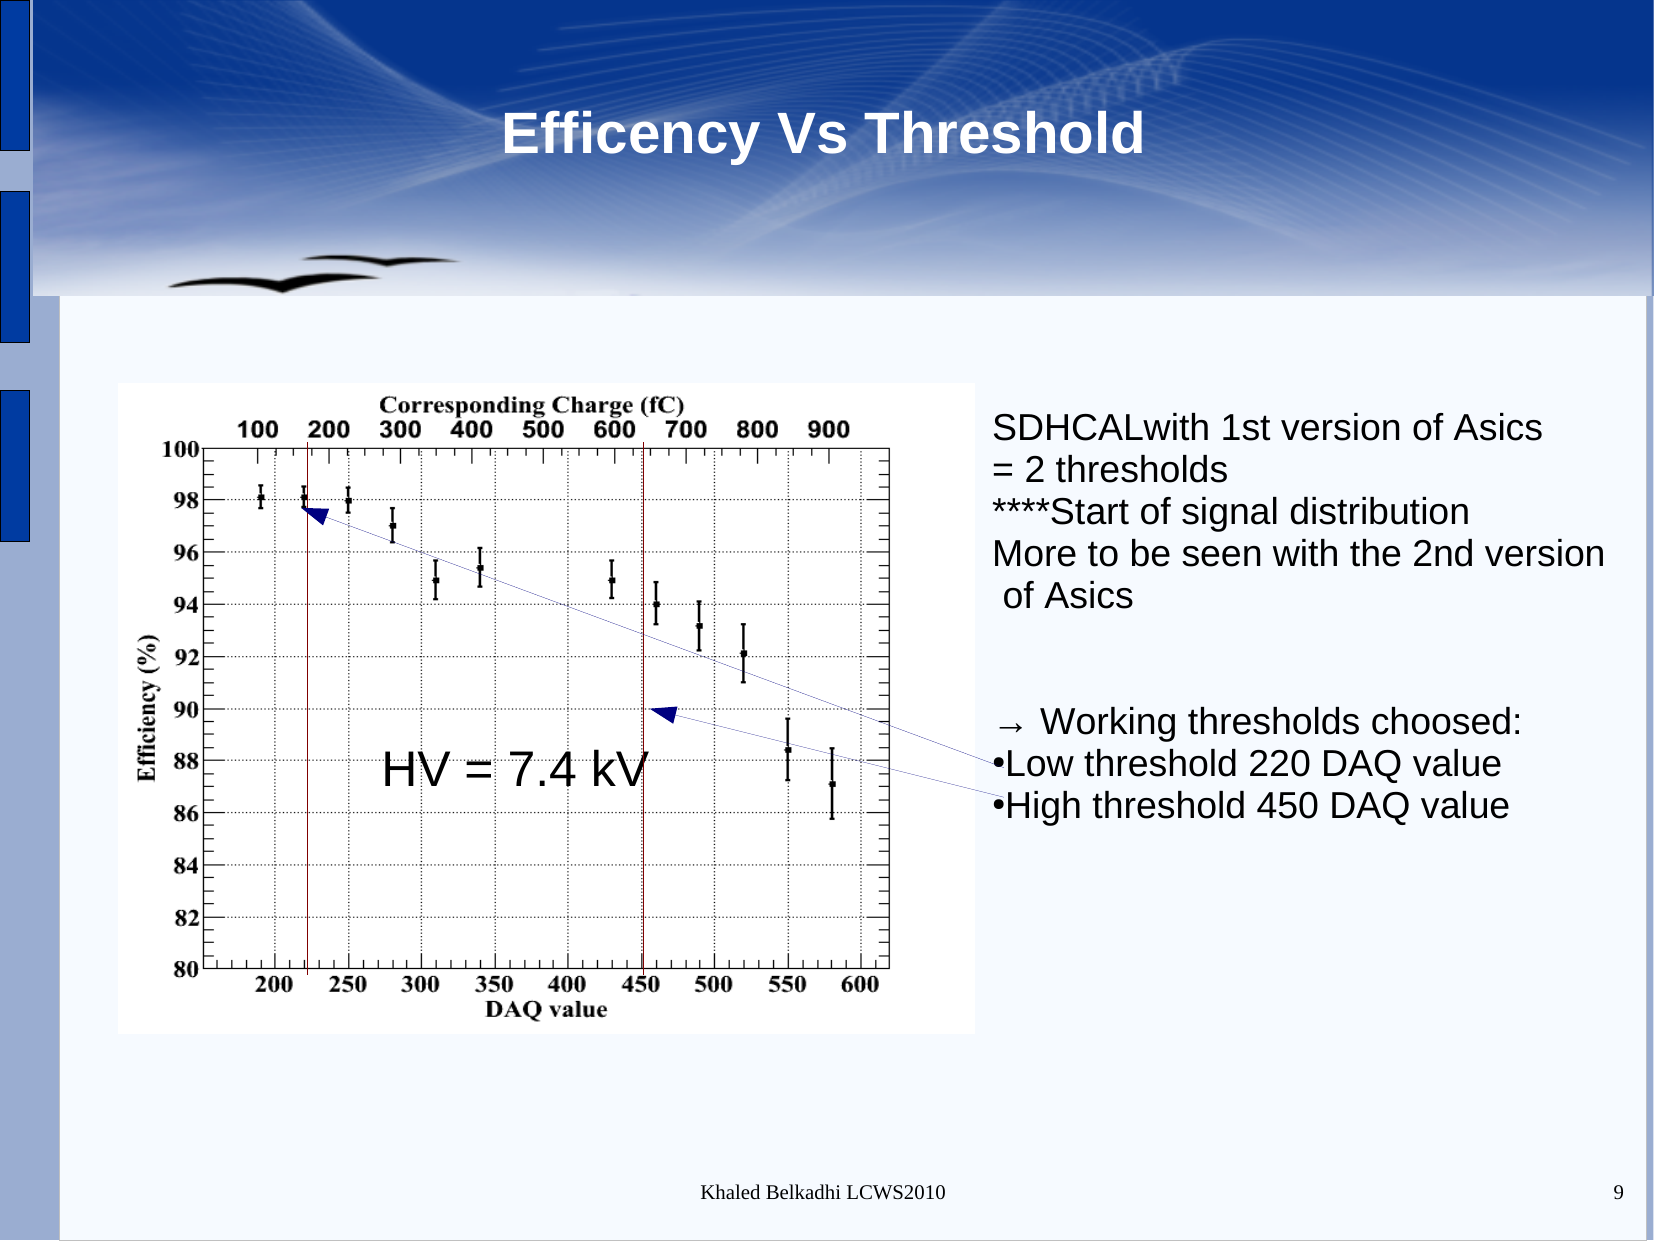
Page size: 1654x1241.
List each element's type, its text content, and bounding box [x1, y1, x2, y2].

text_box HV = 7.4 kV [381, 741, 643, 798]
title Efficency Vs Threshold [118, 29, 1531, 237]
picture [33, 0, 1654, 296]
picture [118, 383, 975, 1034]
text_box HV = 7.4 kV [644, 741, 650, 798]
text_box SDHCALwith 1st version of Asics = 2 thresholds ****Start of signal distribution More to be seen with the 2nd version of Asics → Working thresholds choosed: Low threshold 220 DAQ value High threshold 450 DAQ value [992, 406, 1654, 827]
